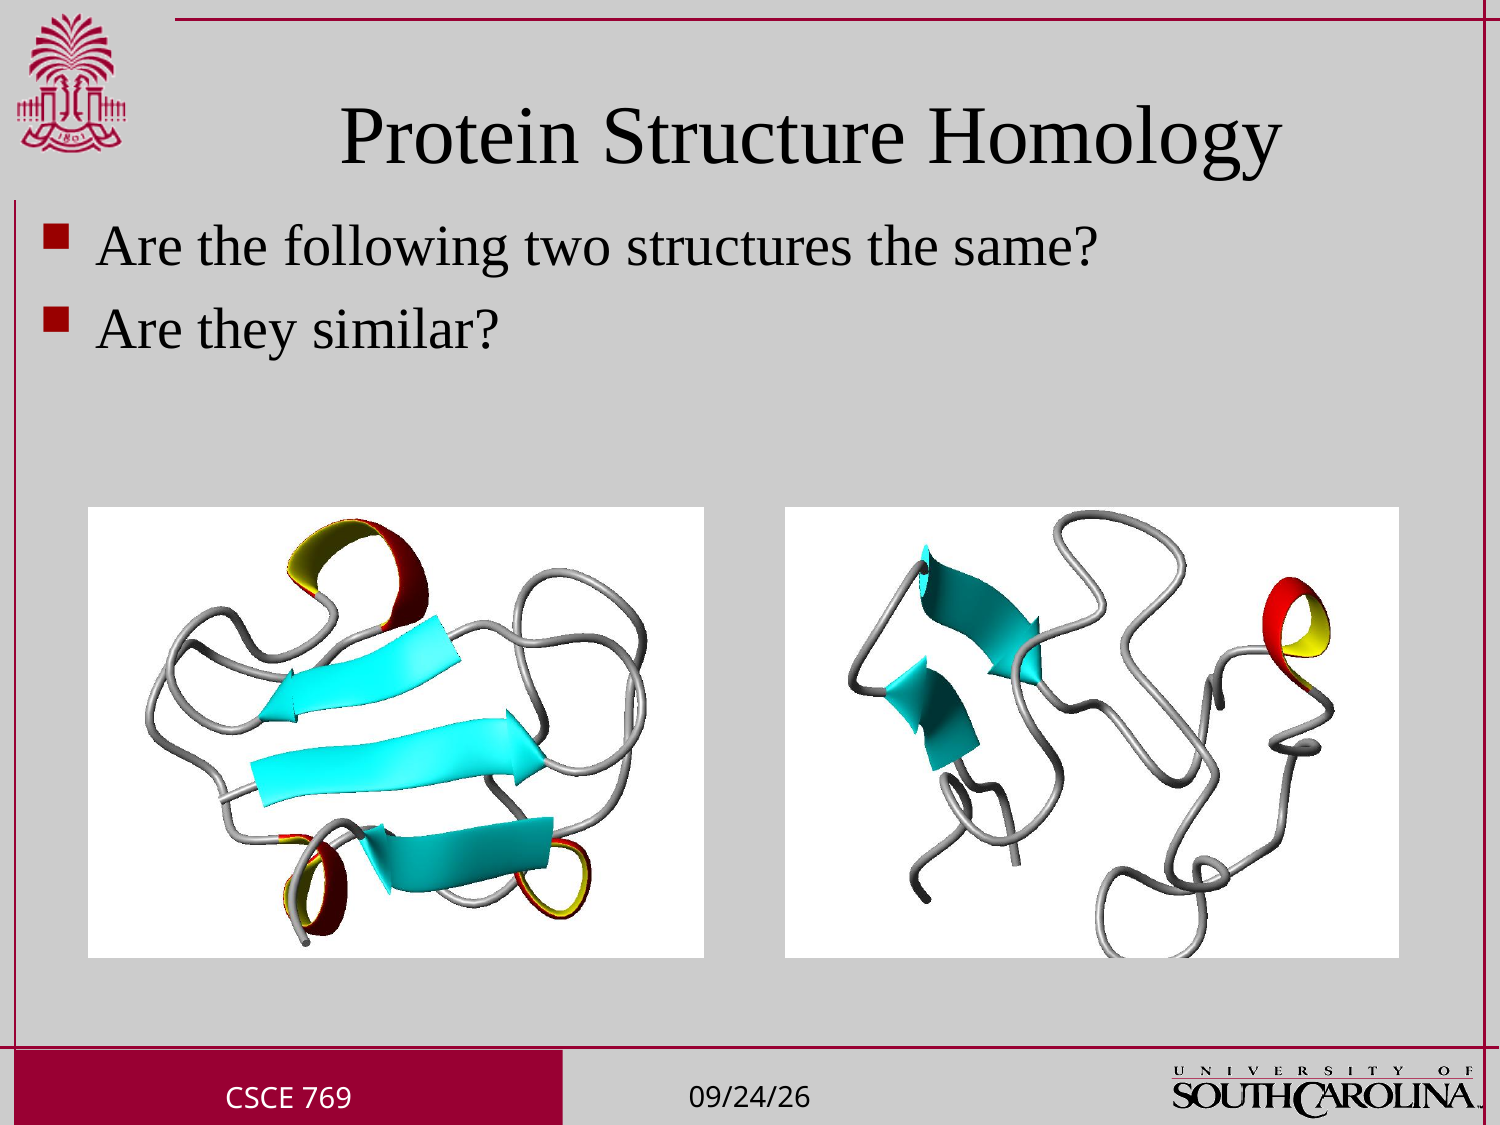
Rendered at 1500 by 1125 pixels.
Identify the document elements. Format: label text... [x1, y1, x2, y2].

picture [12, 12, 131, 155]
picture [88, 507, 704, 959]
picture [785, 507, 1399, 958]
title Protein Structure Homology [174, 9, 1450, 188]
list Are the following two structures the same? Are they similar? [24, 200, 1476, 1013]
picture [1162, 1049, 1483, 1125]
